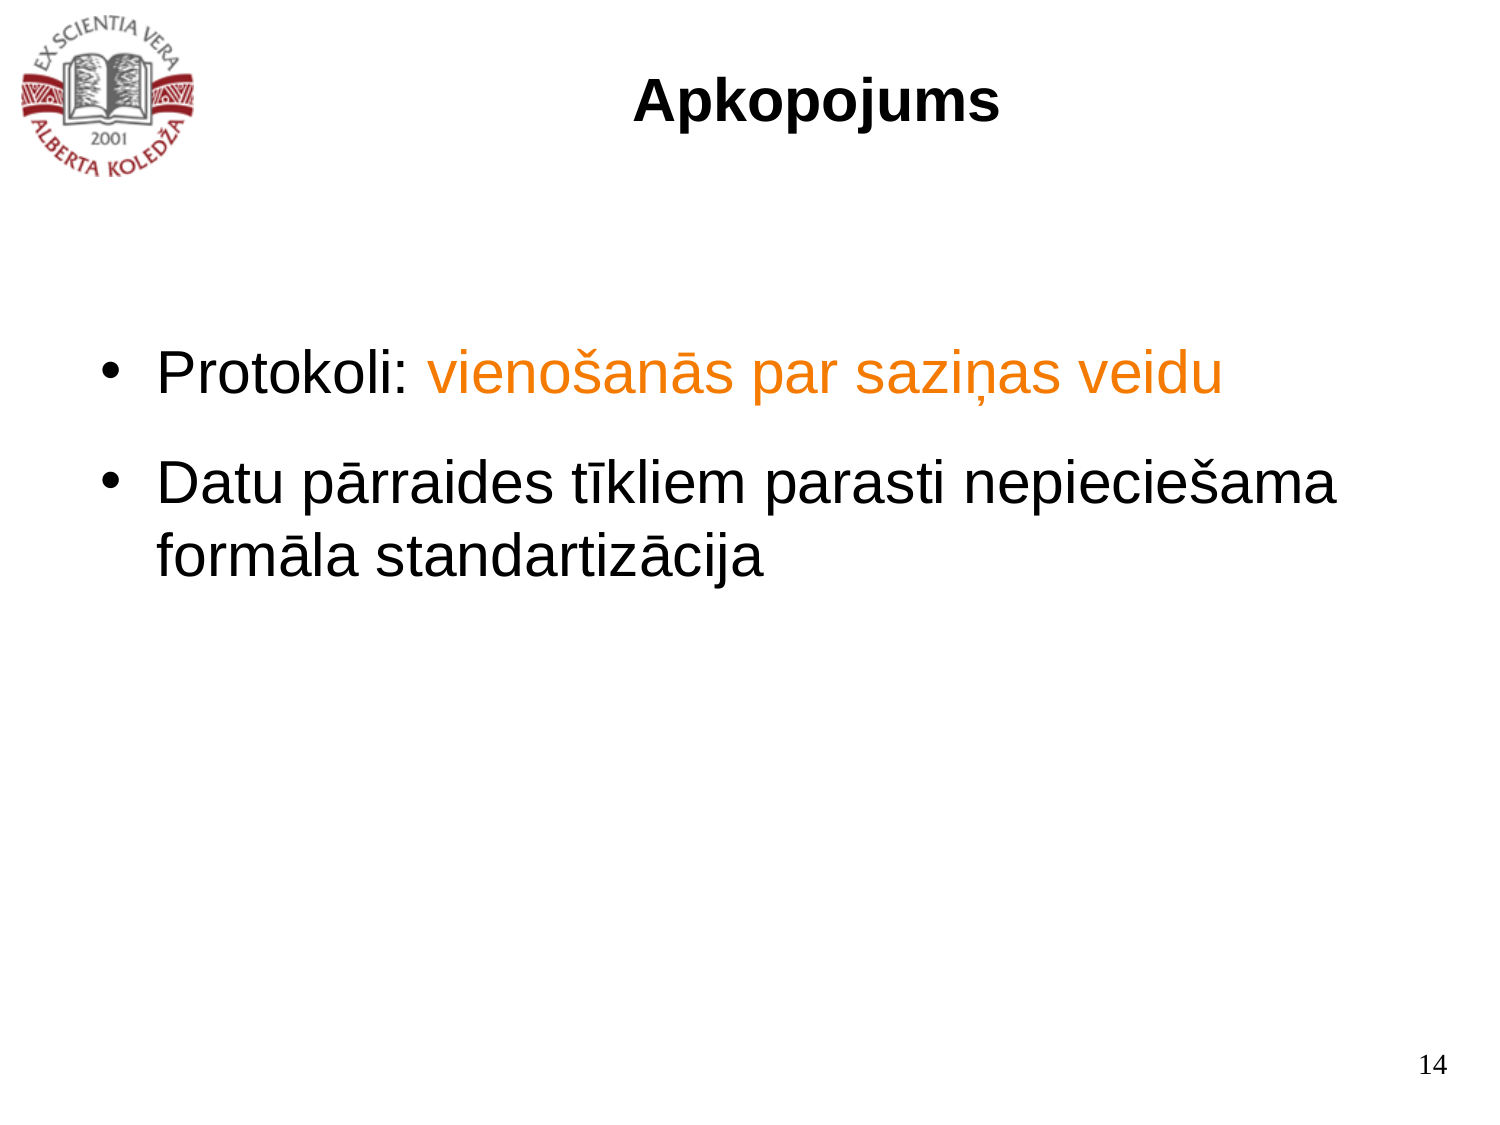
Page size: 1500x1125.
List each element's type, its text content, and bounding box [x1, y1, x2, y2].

list Protokoli: vienošanās par saziņas veidu Datu pārraides tīkliem parasti nepieciešama formāla standartizācija [85, 216, 1436, 1035]
text_box <skaitlis> [1312, 1037, 1463, 1100]
title Apkopojums [187, 44, 1425, 150]
picture [21, 15, 194, 177]
